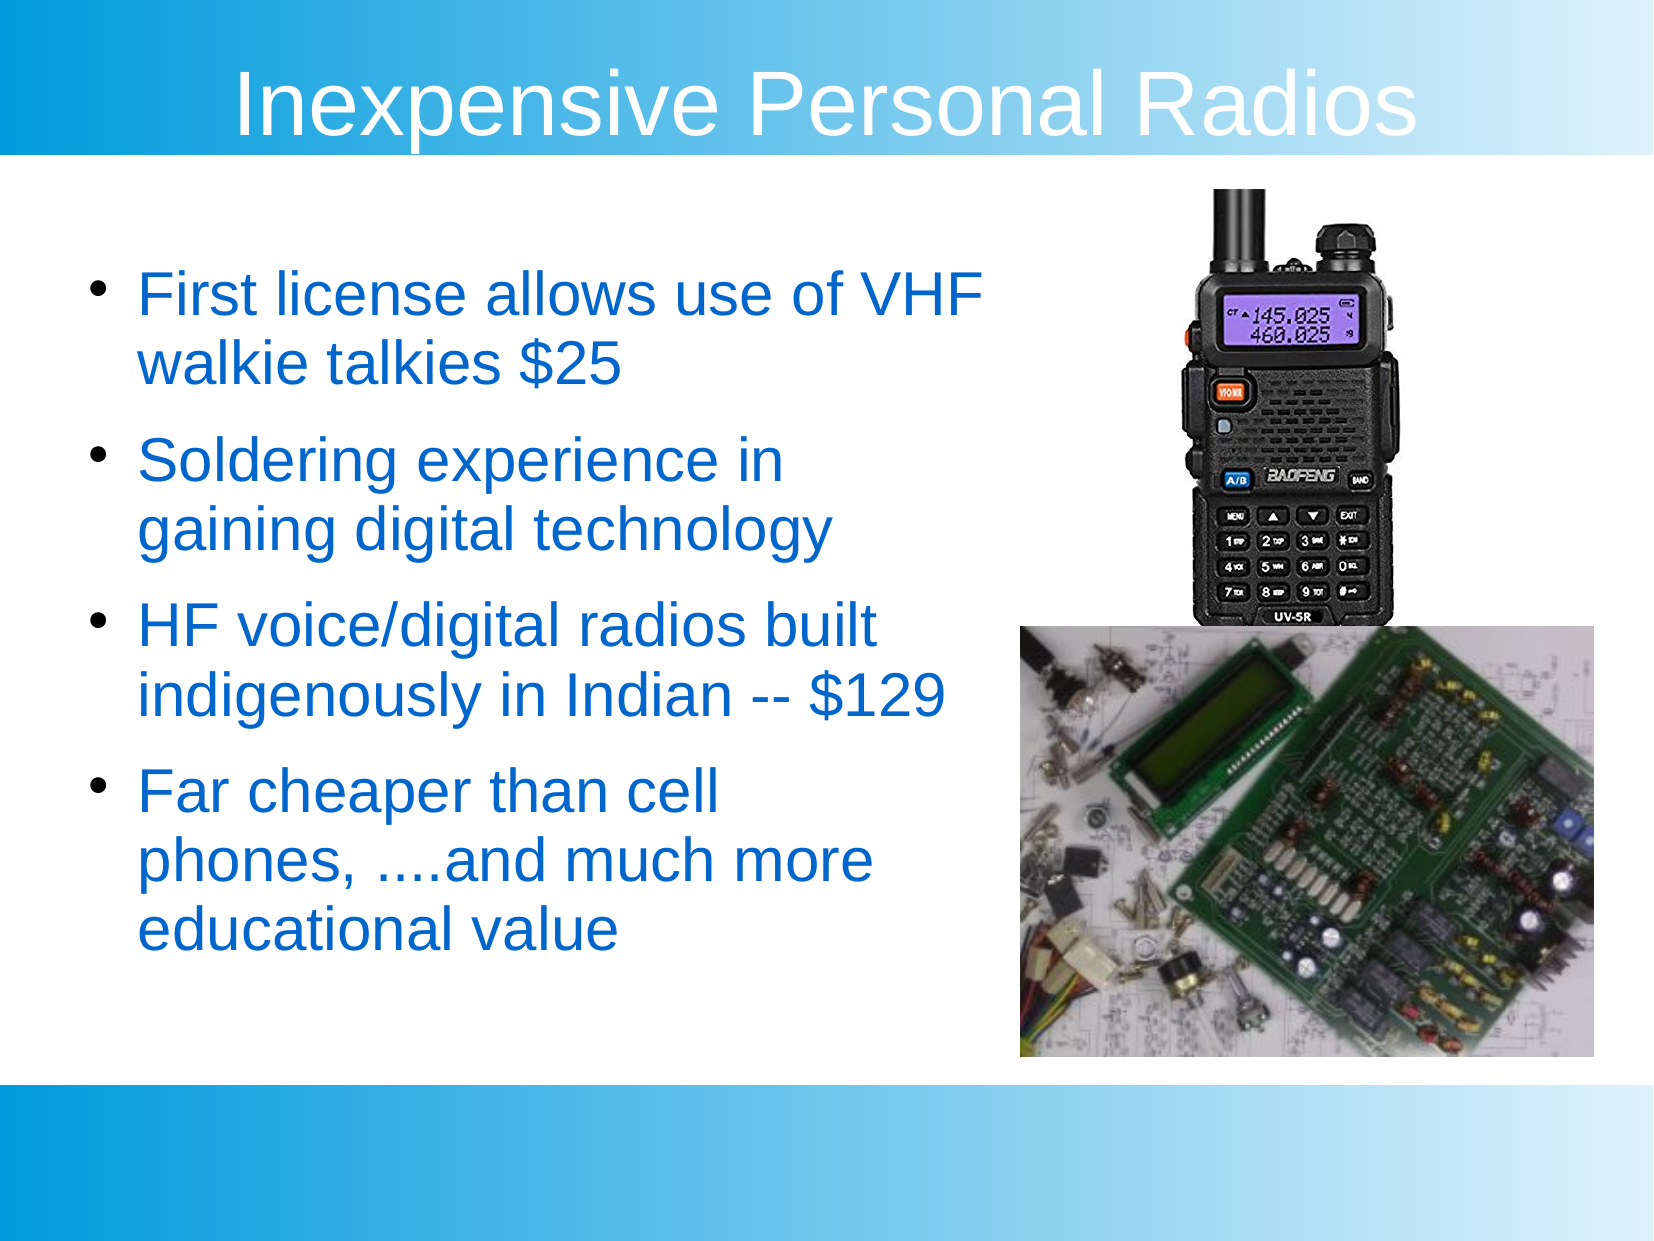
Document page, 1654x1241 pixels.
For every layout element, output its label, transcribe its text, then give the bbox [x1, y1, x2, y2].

picture [1020, 189, 1594, 1057]
list First license allows use of VHF walkie talkies $25 Soldering experience in gaining digital technology HF voice/digital radios built indigenously in Indian -- $129 Far cheaper than cell phones, ....and much more educational value [71, 255, 991, 976]
title Inexpensive Personal Radios [82, 49, 1571, 155]
